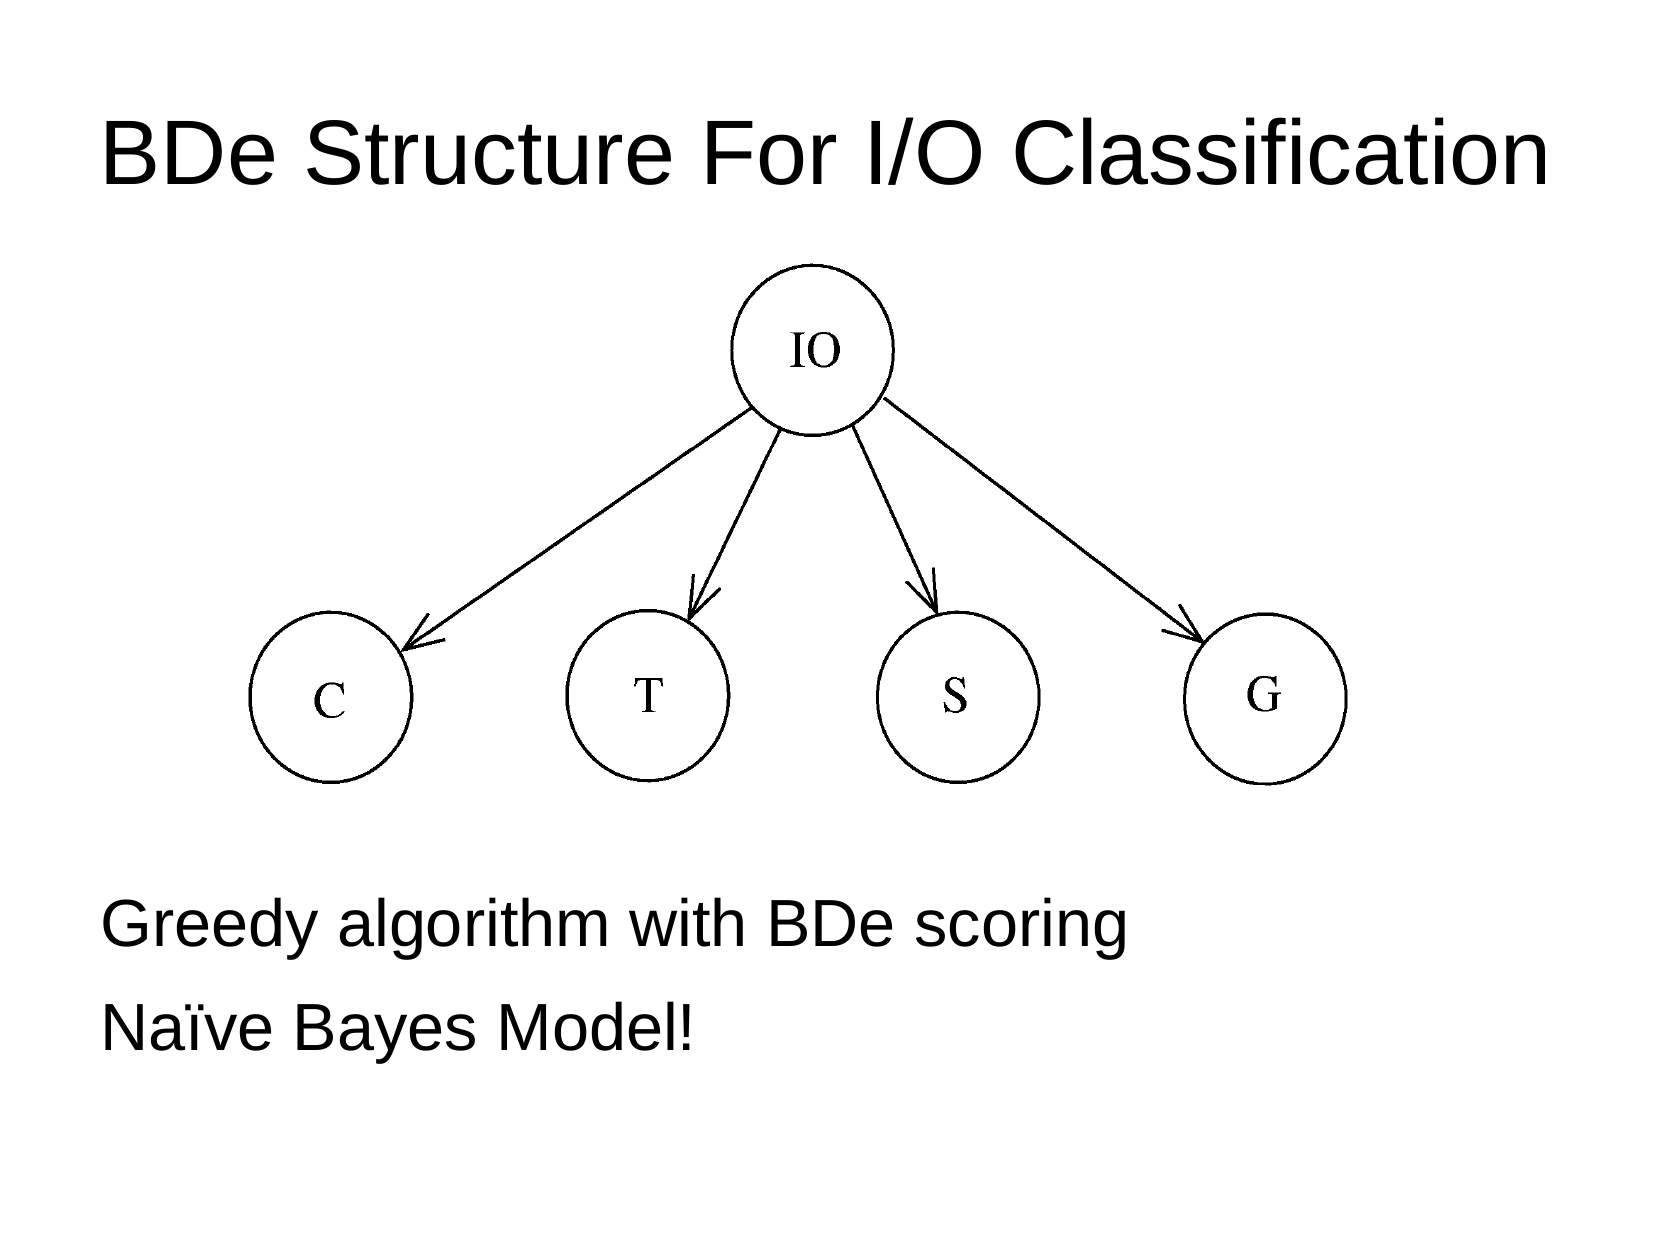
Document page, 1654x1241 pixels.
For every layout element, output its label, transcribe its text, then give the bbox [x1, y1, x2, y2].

list Greedy algorithm with BDe scoring Naïve Bayes Model! [82, 885, 1571, 1153]
title BDe Structure For I/O Classification [82, 56, 1571, 250]
picture [247, 260, 1351, 786]
